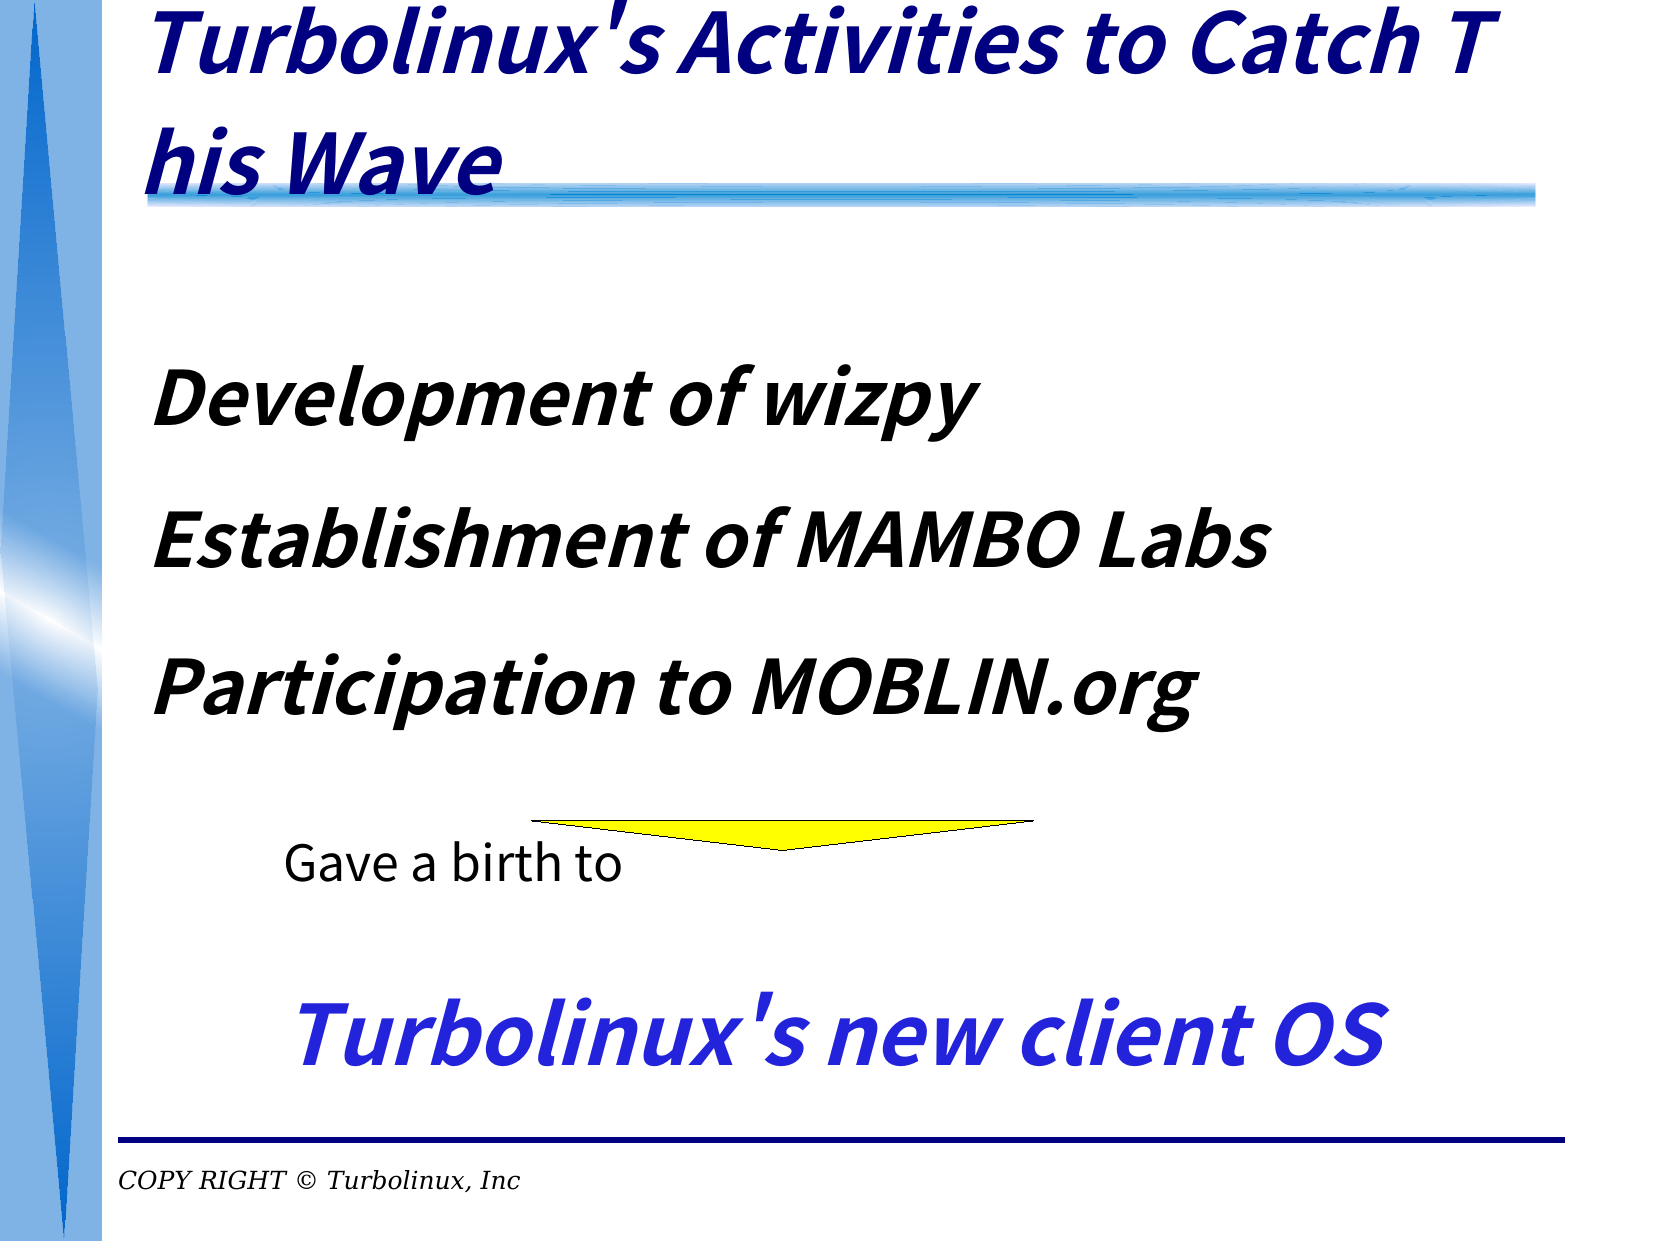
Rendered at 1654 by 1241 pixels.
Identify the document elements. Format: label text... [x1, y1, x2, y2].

text_box Gave a birth to Turbolinux's new client OS [206, 879, 1477, 1034]
text_box Development of wizpy [147, 318, 1388, 467]
text_box Establishment of MAMBO Labs [147, 467, 1388, 608]
text_box Participation to MOBLIN.org [147, 608, 1388, 756]
text_box [531, 820, 1034, 851]
title Turbolinux's Activities to Catch This Wave [138, 14, 1527, 181]
